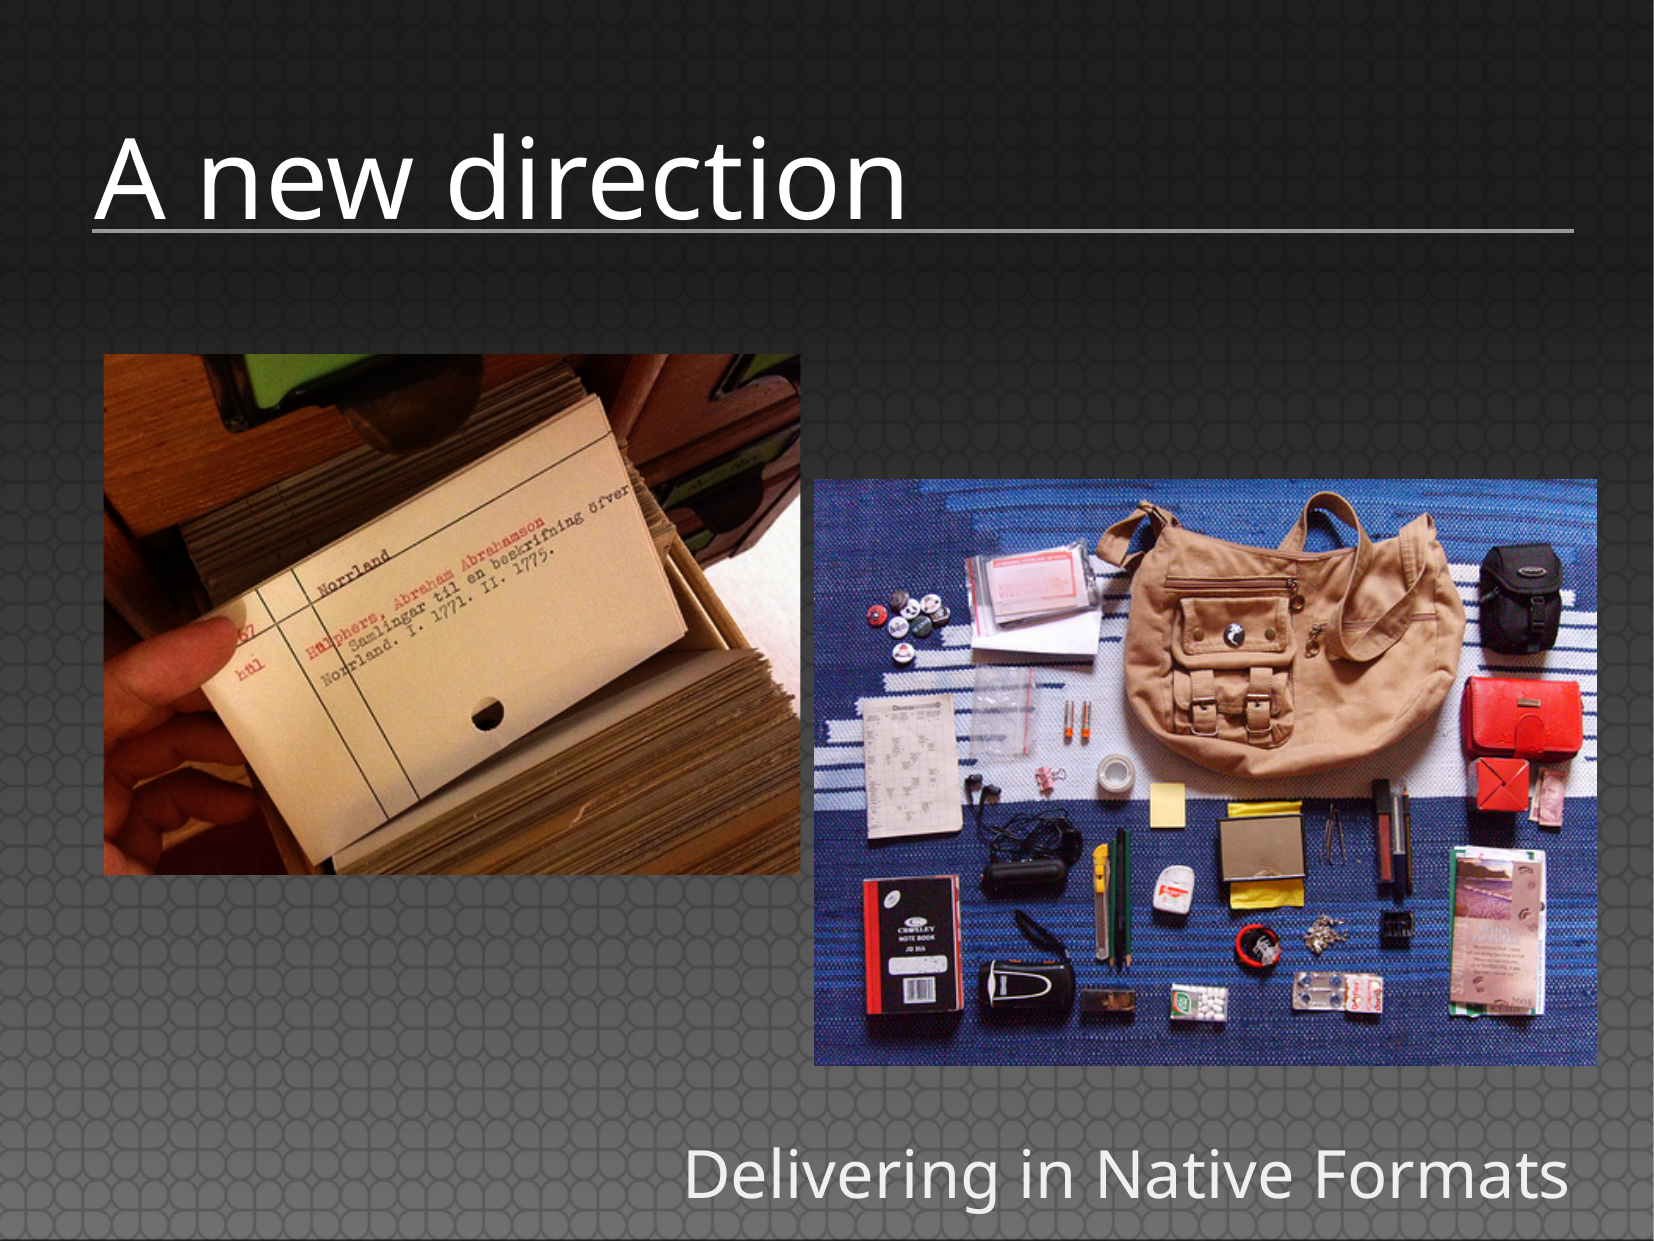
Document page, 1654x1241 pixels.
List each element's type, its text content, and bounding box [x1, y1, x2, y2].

title A new direction [94, 100, 1426, 251]
list Delivering in Native Formats [105, 1030, 1573, 1219]
picture [0, 0, 1654, 1241]
